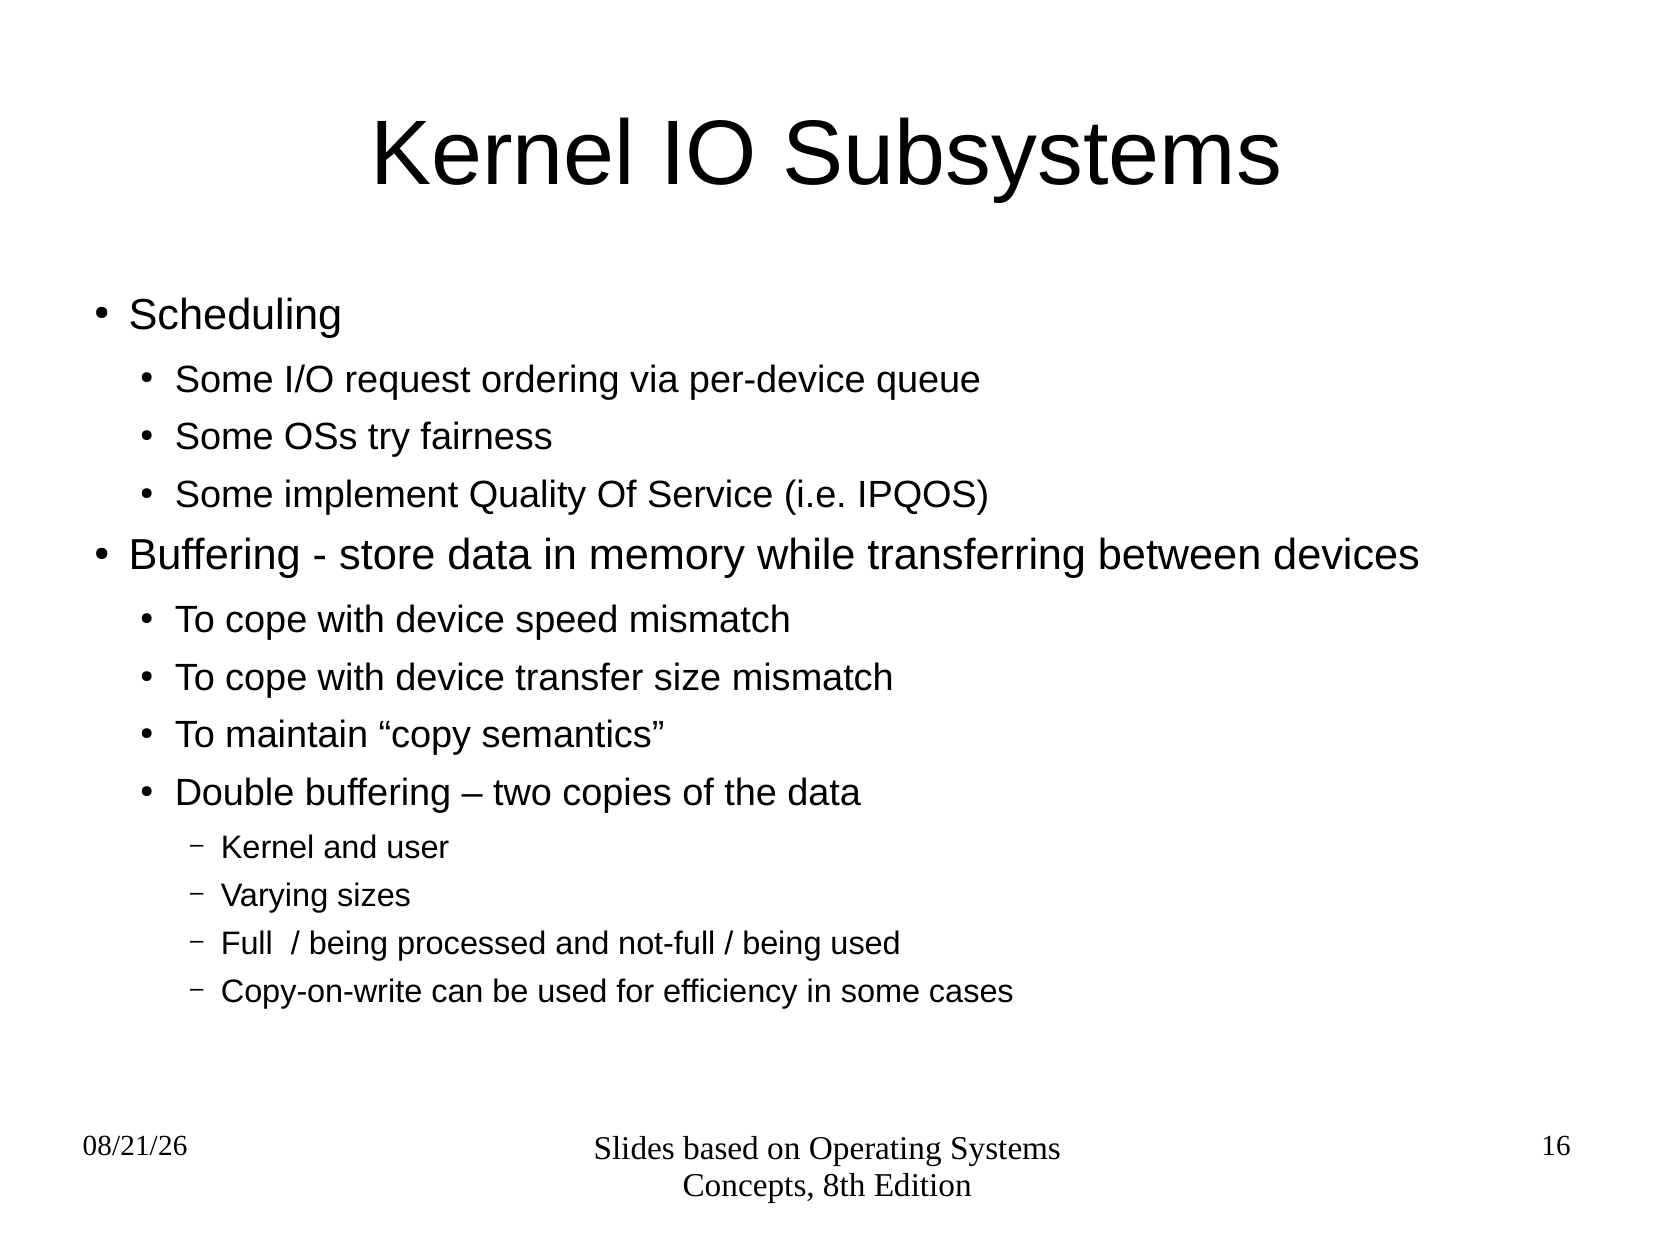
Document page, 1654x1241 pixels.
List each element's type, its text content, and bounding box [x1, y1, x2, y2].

title Kernel IO Subsystems [82, 49, 1571, 257]
list Scheduling Some I/O request ordering via per-device queue Some OSs try fairness Some implement Quality Of Service (i.e. IPQOS) Buffering - store data in memory while transferring between devices To cope with device speed mismatch To cope with device transfer size mismatch To maintain “copy semantics” Double buffering – two copies of the data Kernel and user Varying sizes Full / being processed and not-full / being used Copy-on-write can be used for efficiency in some cases [82, 290, 1571, 1010]
